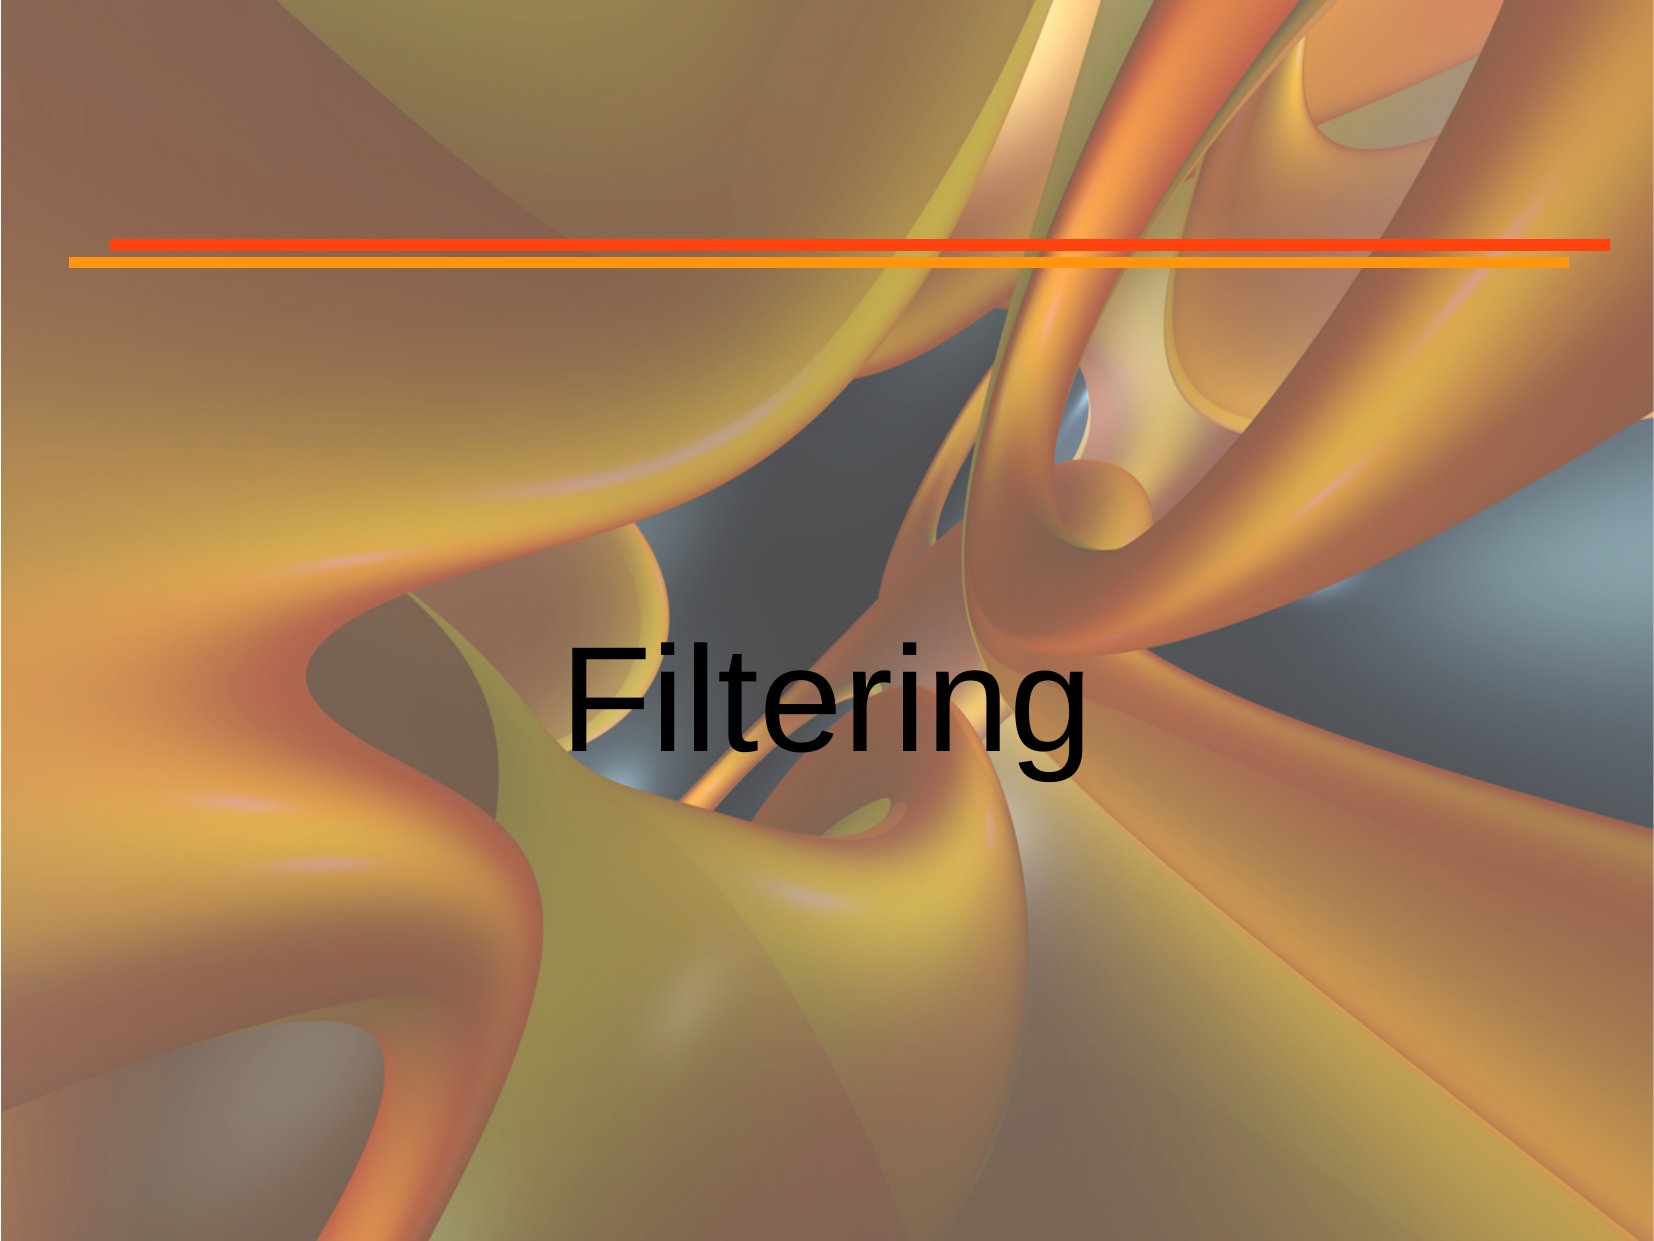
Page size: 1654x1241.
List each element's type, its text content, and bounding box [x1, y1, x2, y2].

subtitle Filtering [82, 297, 1571, 1102]
